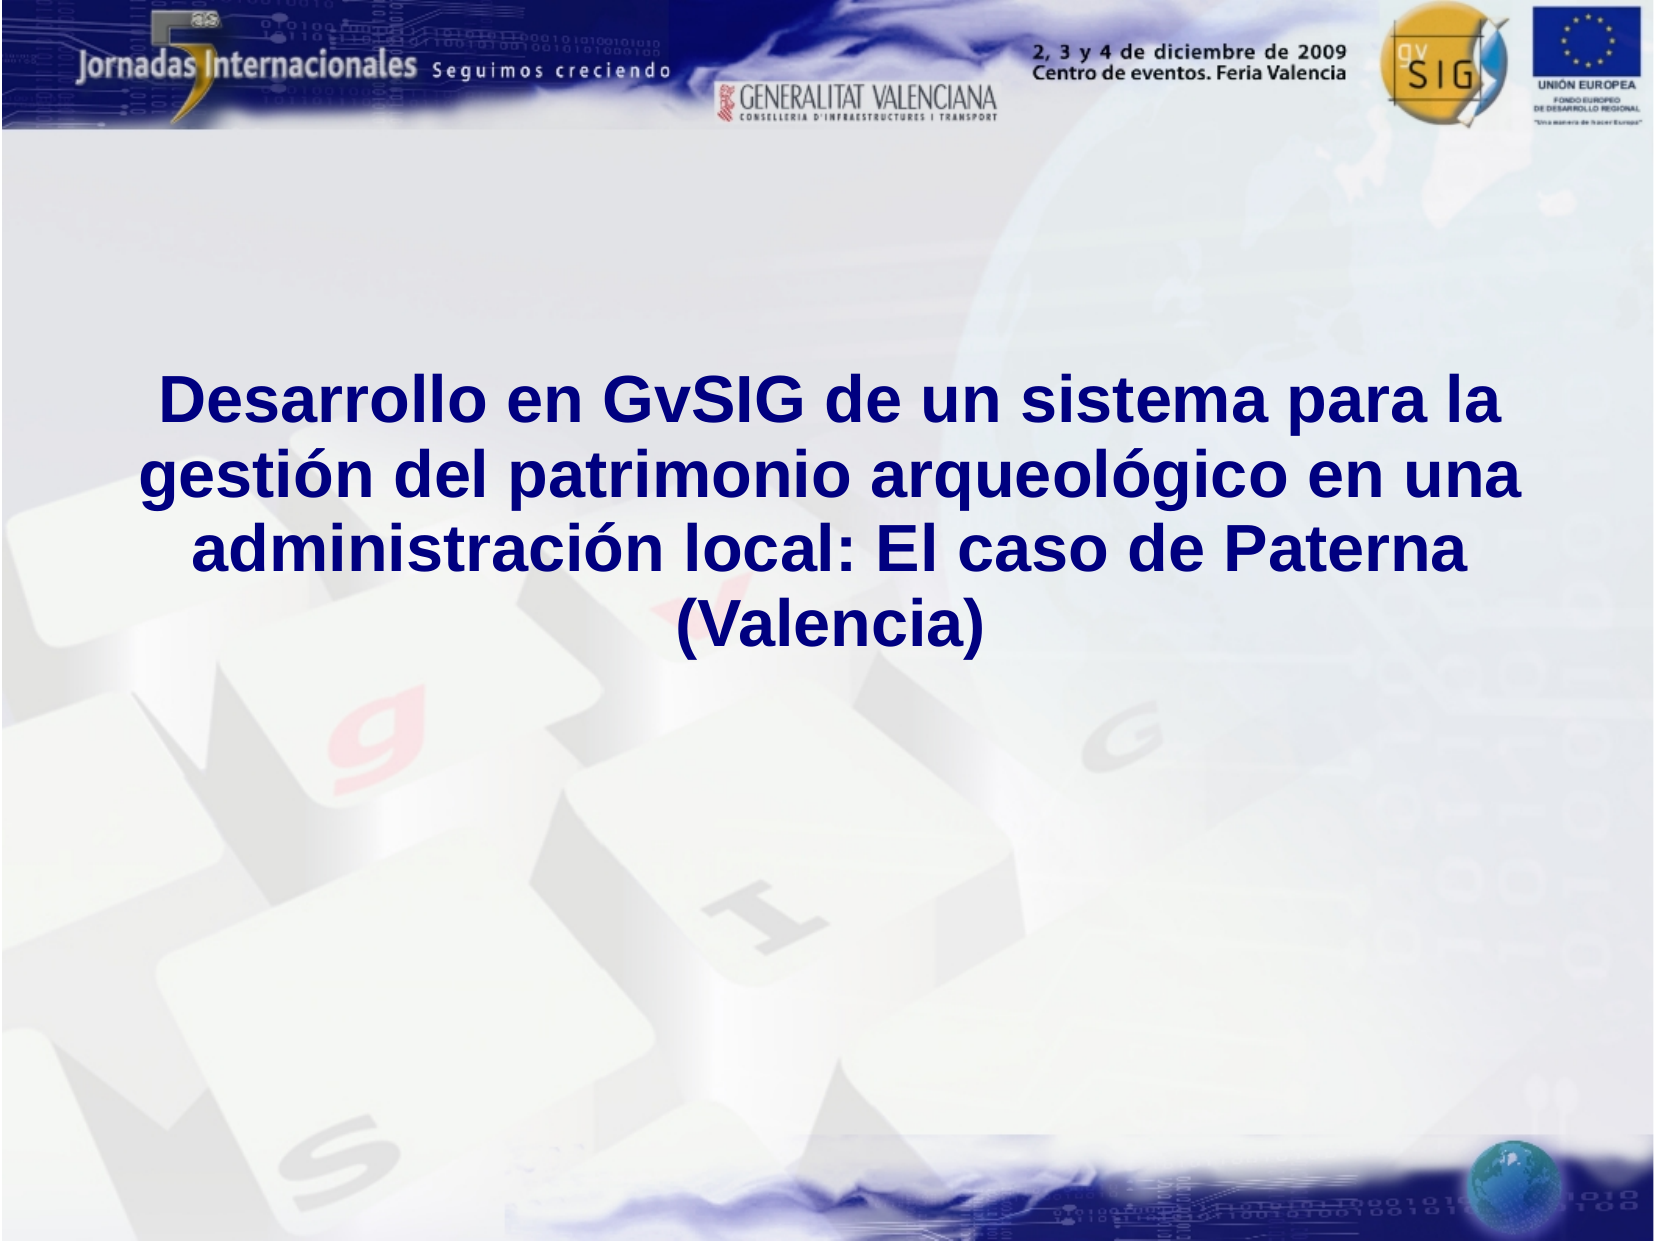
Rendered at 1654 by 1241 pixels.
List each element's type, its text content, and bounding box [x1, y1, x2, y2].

text_box Desarrollo en GvSIG de un sistema para la gestión del patrimonio arqueológico en una administración local: El caso de Paterna (Valencia) [96, 354, 1565, 669]
picture [2, 0, 1654, 1241]
